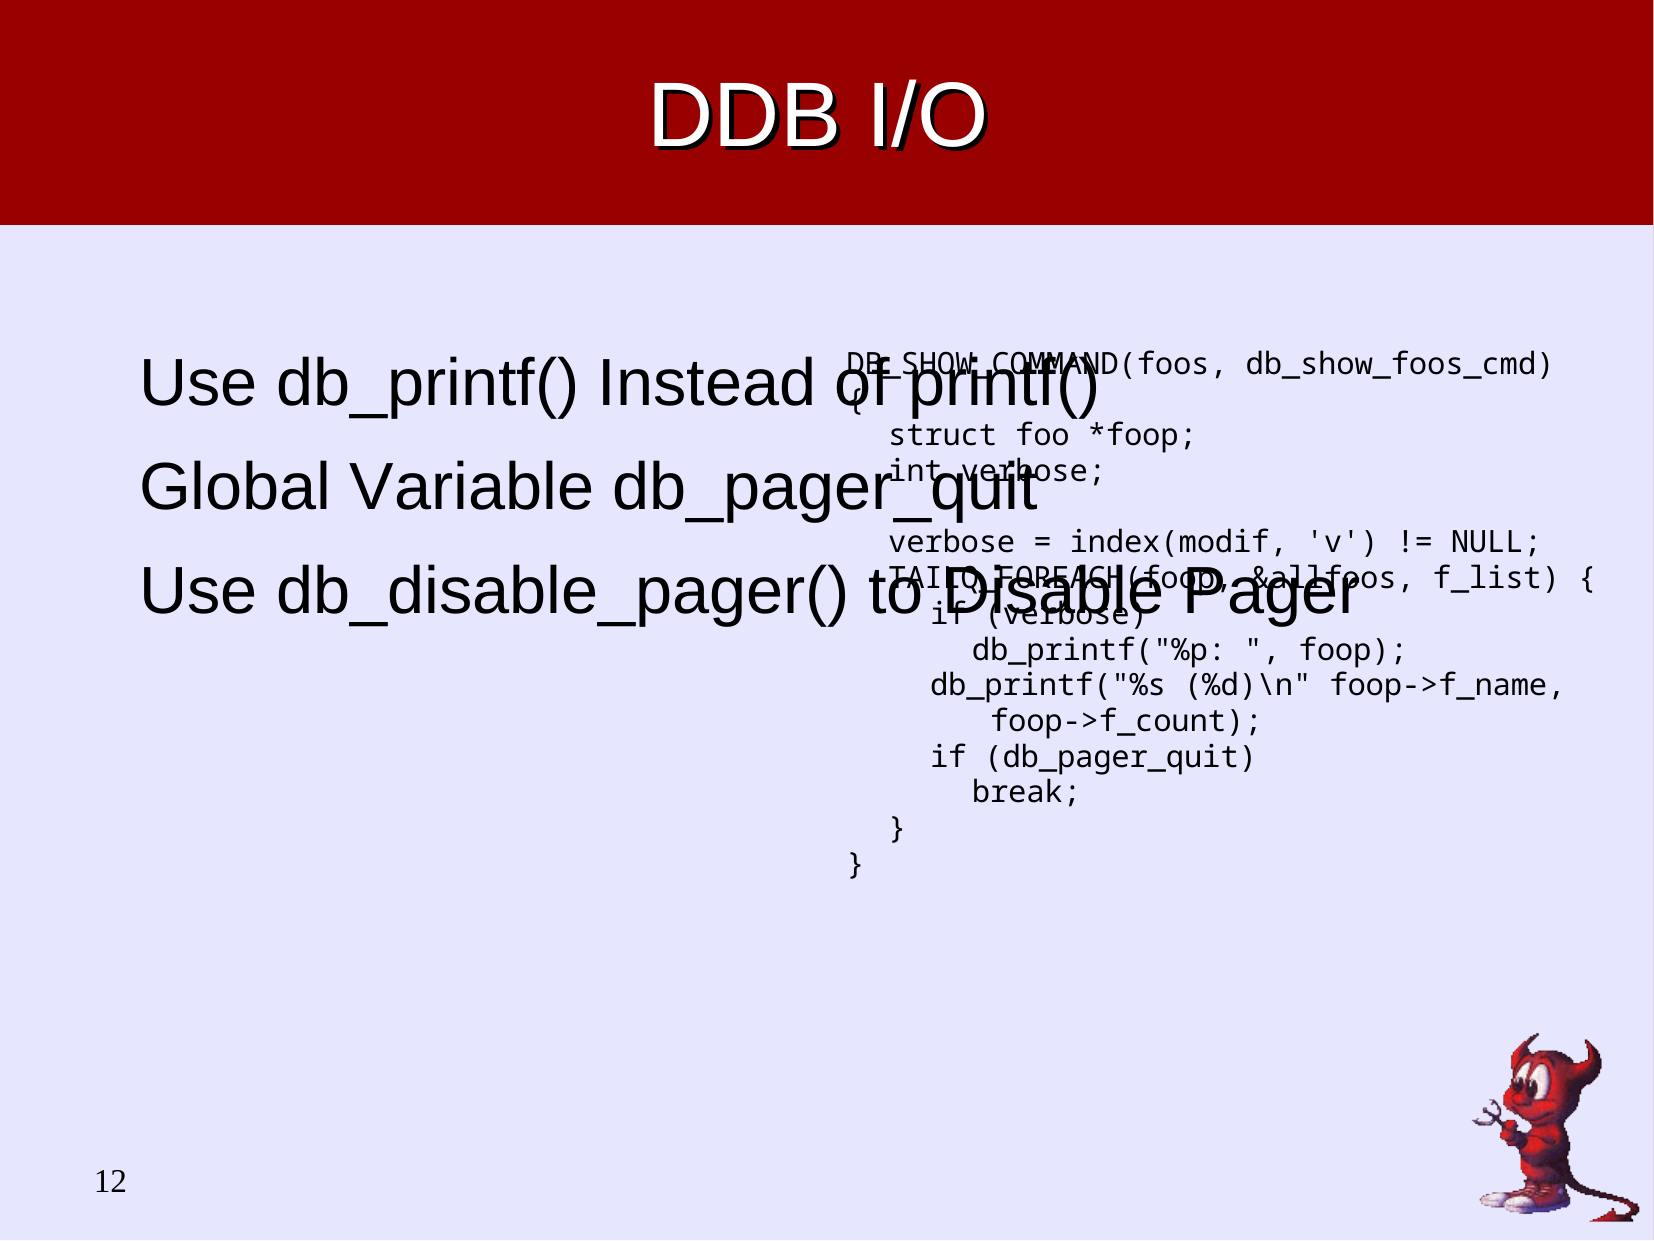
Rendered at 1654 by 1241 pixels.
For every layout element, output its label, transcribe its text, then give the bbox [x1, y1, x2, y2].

list Use db_printf() Instead of printf() Global Variable db_pager_quit Use db_disable_pager() to Disable Pager [121, 344, 811, 1127]
title DDB I/O [112, 11, 1525, 219]
picture [1464, 1030, 1643, 1227]
chart [845, 345, 1598, 1126]
